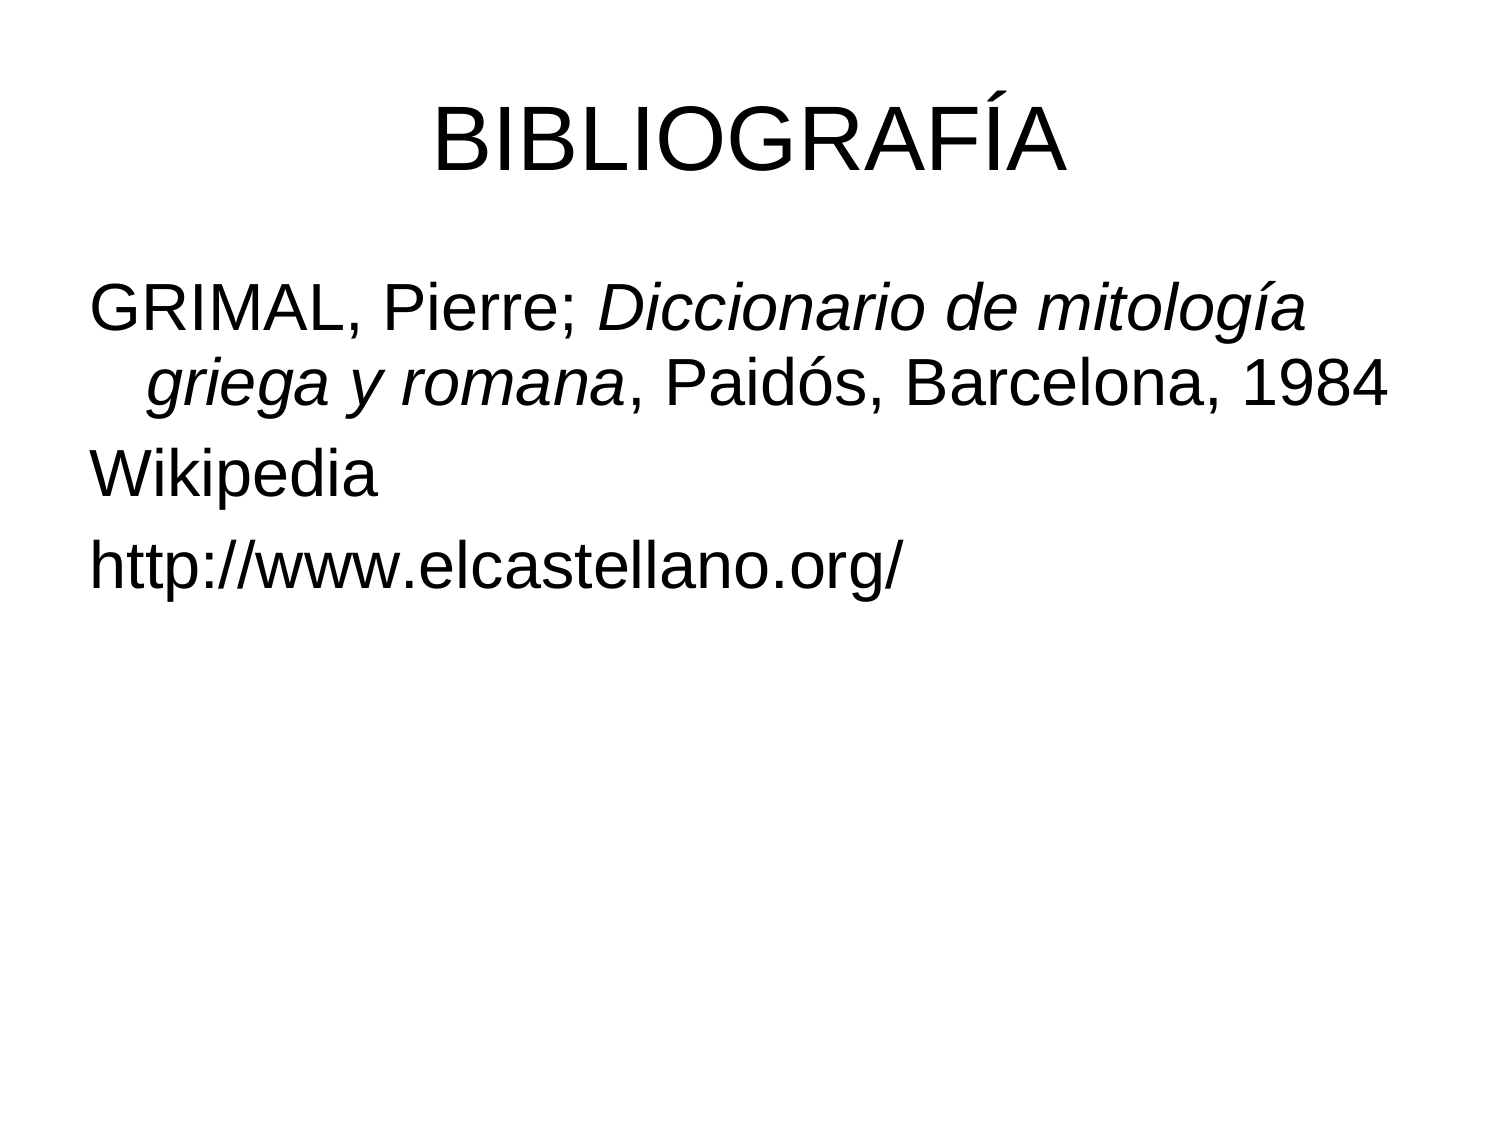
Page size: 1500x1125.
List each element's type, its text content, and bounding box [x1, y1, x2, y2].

list GRIMAL, Pierre; Diccionario de mitología griega y romana, Paidós, Barcelona, 1984 Wikipedia http://www.elcastellano.org/ [75, 262, 1426, 1006]
title BIBLIOGRAFÍA [75, 20, 1426, 257]
